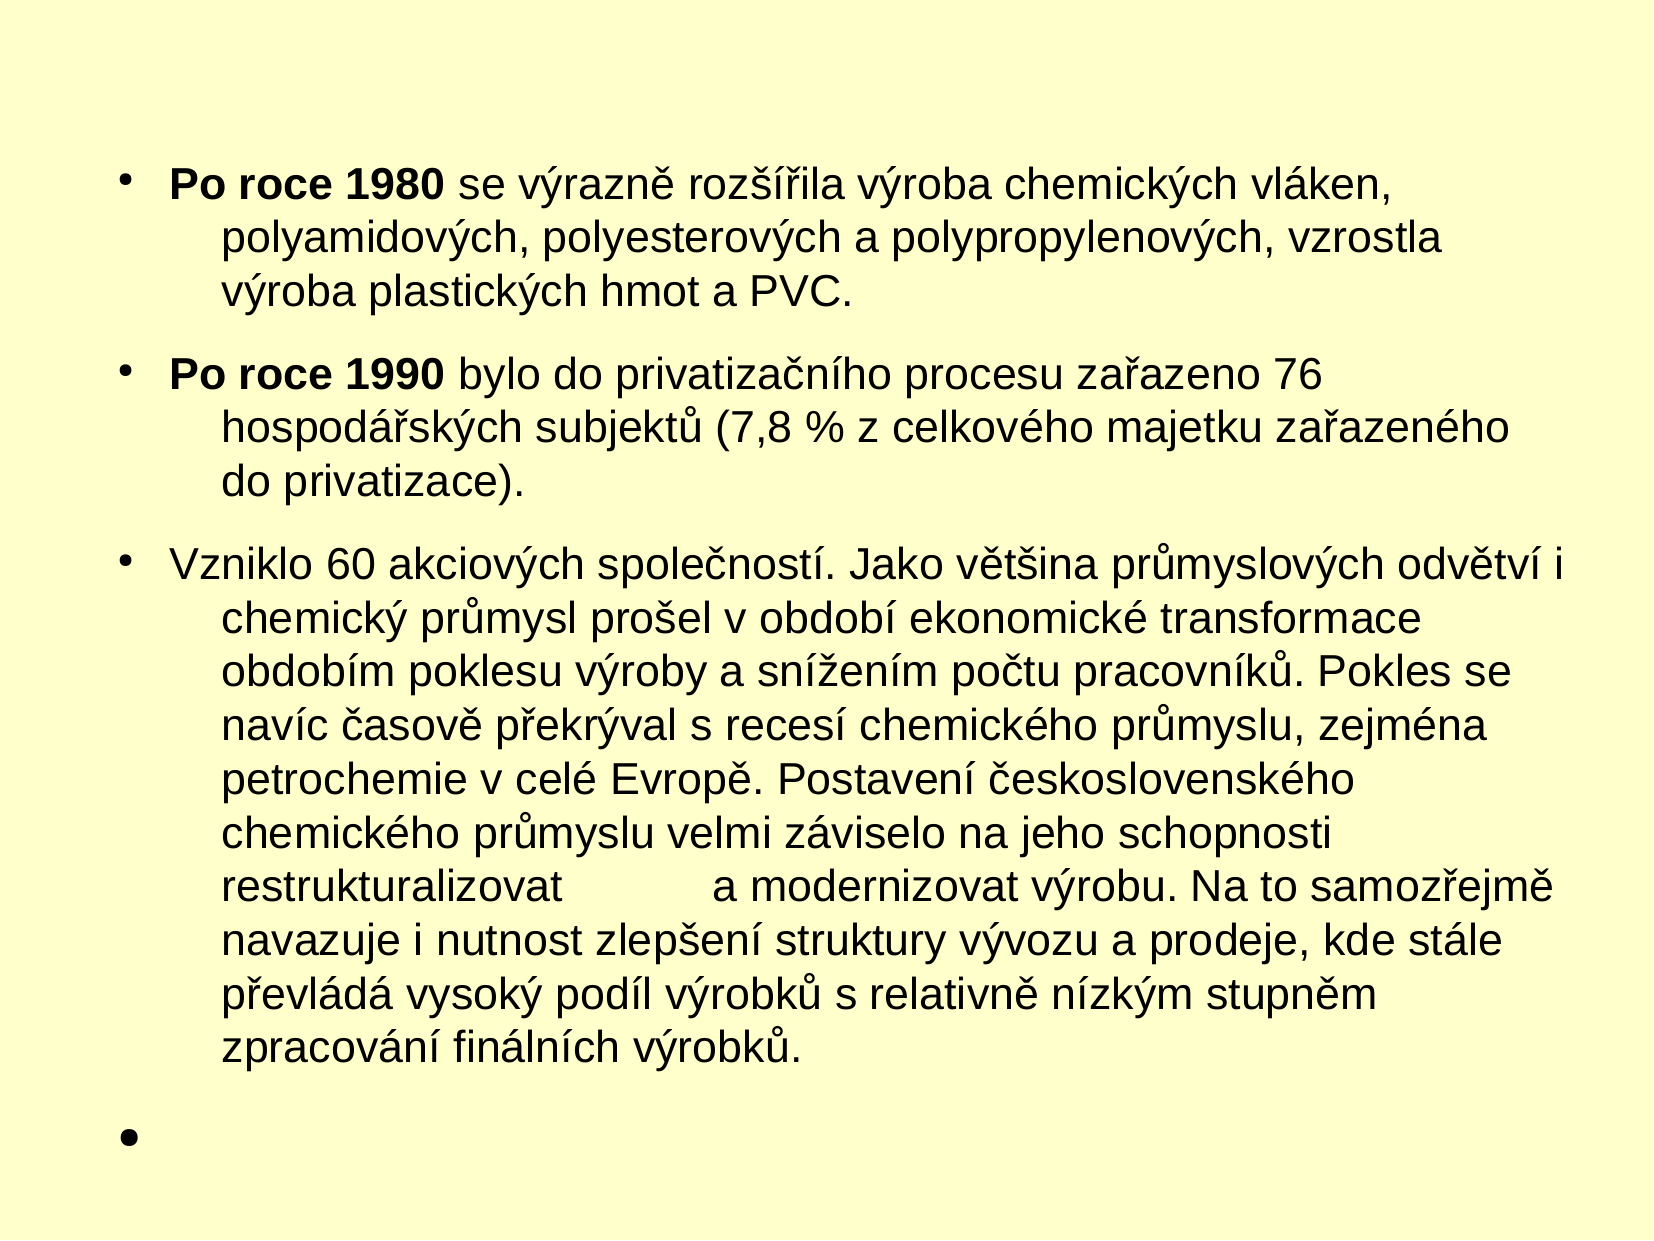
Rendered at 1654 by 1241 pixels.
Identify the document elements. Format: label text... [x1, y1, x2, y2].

list Po roce 1980 se výrazně rozšířila výroba chemických vláken, polyamidových, polyesterových a polypropylenových, vzrostla výroba plastických hmot a PVC. Po roce 1990 bylo do privatizačního procesu zařazeno 76 hospodářských subjektů (7,8 % z celkového majetku zařazeného do privatizace). Vzniklo 60 akciových společností. Jako většina průmyslových odvětví i chemický průmysl prošel v období ekonomické transformace obdobím poklesu výroby a snížením počtu pracovníků. Pokles se navíc časově překrýval s recesí chemického průmyslu, zejména petrochemie v celé Evropě. Postavení československého chemického průmyslu velmi záviselo na jeho schopnosti restrukturalizovat a modernizovat výrobu. Na to samozřejmě navazuje i nutnost zlepšení struktury vývozu a prodeje, kde stále převládá vysoký podíl výrobků s relativně nízkým stupněm zpracování finálních výrobků. [82, 154, 1571, 1086]
